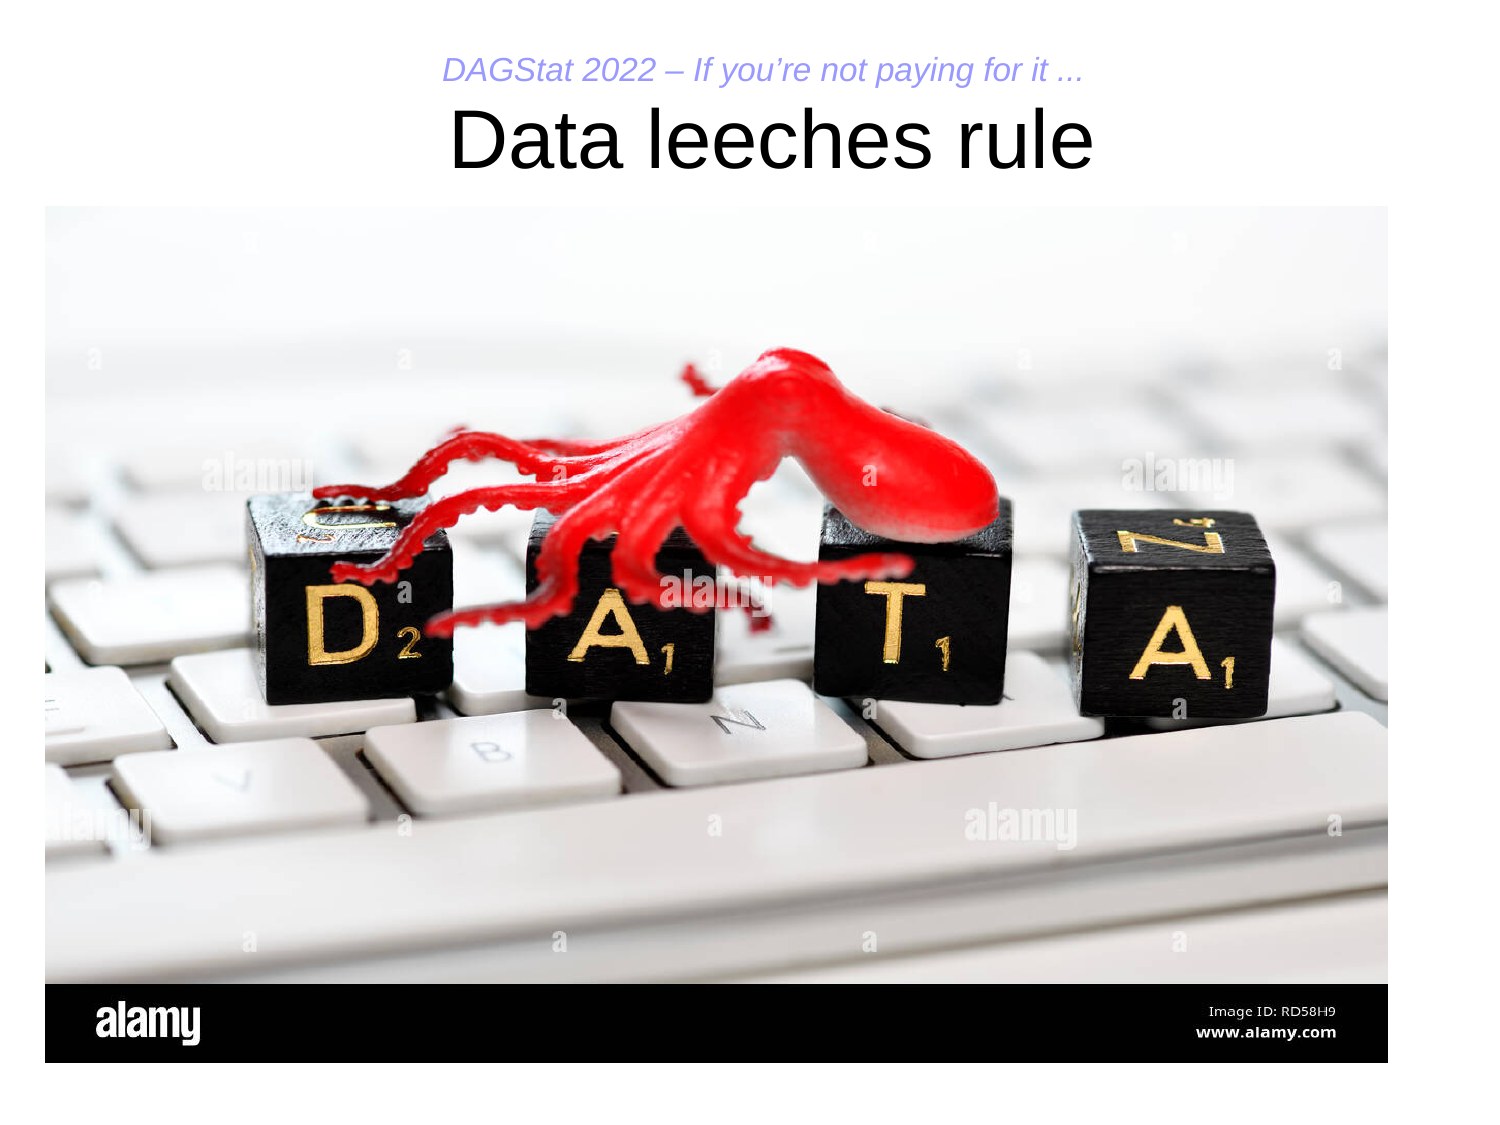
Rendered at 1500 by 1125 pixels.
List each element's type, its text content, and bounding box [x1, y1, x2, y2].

title Data leeches rule [97, 48, 1447, 237]
picture [45, 206, 1388, 1063]
